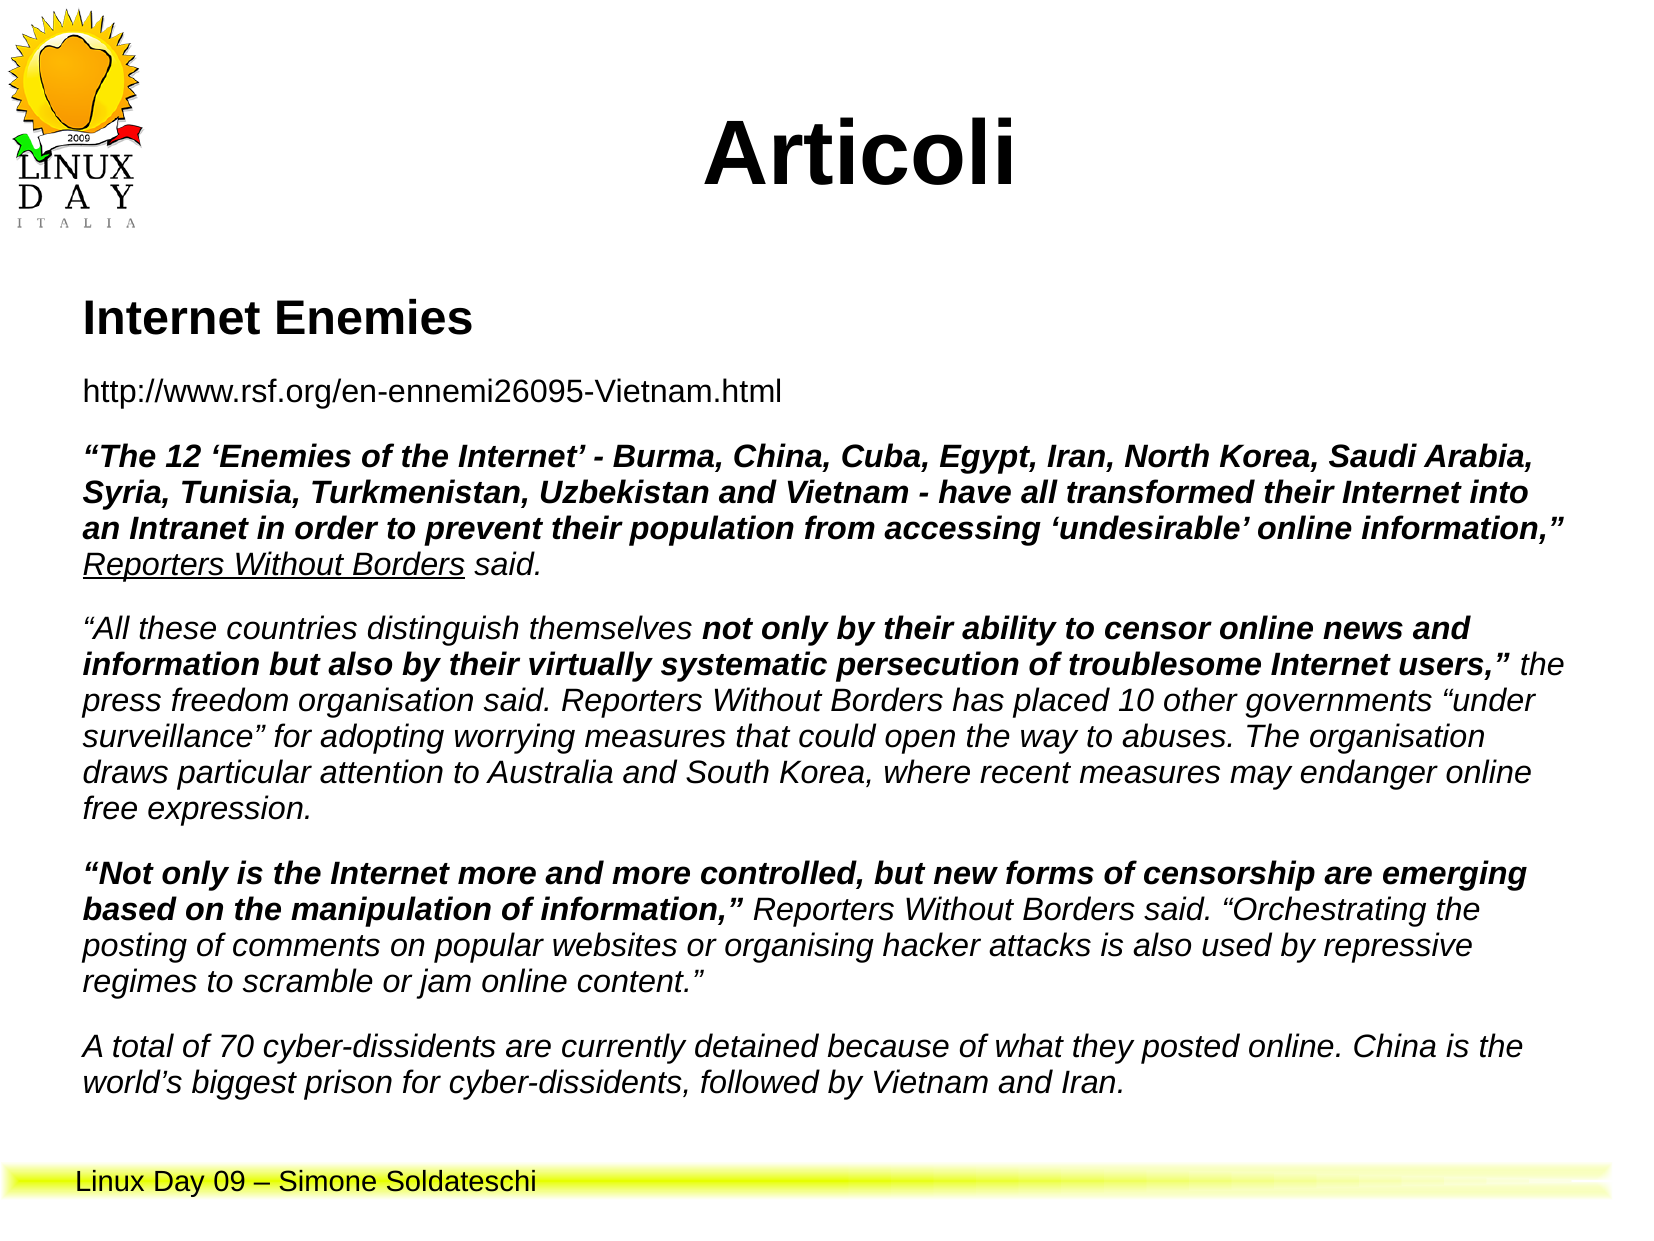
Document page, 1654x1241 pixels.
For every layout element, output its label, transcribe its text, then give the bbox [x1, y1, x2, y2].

list Internet Enemies http://www.rsf.org/en-ennemi26095-Vietnam.html “The 12 ‘Enemies of the Internet’ - Burma, China, Cuba, Egypt, Iran, North Korea, Saudi Arabia, Syria, Tunisia, Turkmenistan, Uzbekistan and Vietnam - have all transformed their Internet into an Intranet in order to prevent their population from accessing ‘undesirable’ online information,” Reporters Without Borders said. “All these countries distinguish themselves not only by their ability to censor online news and information but also by their virtually systematic persecution of troublesome Internet users,” the press freedom organisation said. Reporters Without Borders has placed 10 other governments “under surveillance” for adopting worrying measures that could open the way to abuses. The organisation draws particular attention to Australia and South Korea, where recent measures may endanger online free expression. “Not only is the Internet more and more controlled, but new forms of censorship are emerging based on the manipulation of information,” Reporters Without Borders said. “Orchestrating the posting of comments on popular websites or organising hacker attacks is also used by repressive regimes to scramble or jam online content.” A total of 70 cyber-dissidents are currently detained because of what they posted online. China is the world’s biggest prison for cyber-dissidents, followed by Vietnam and Iran. [82, 290, 1571, 1109]
title Articoli [150, 56, 1571, 250]
picture [0, 0, 151, 235]
